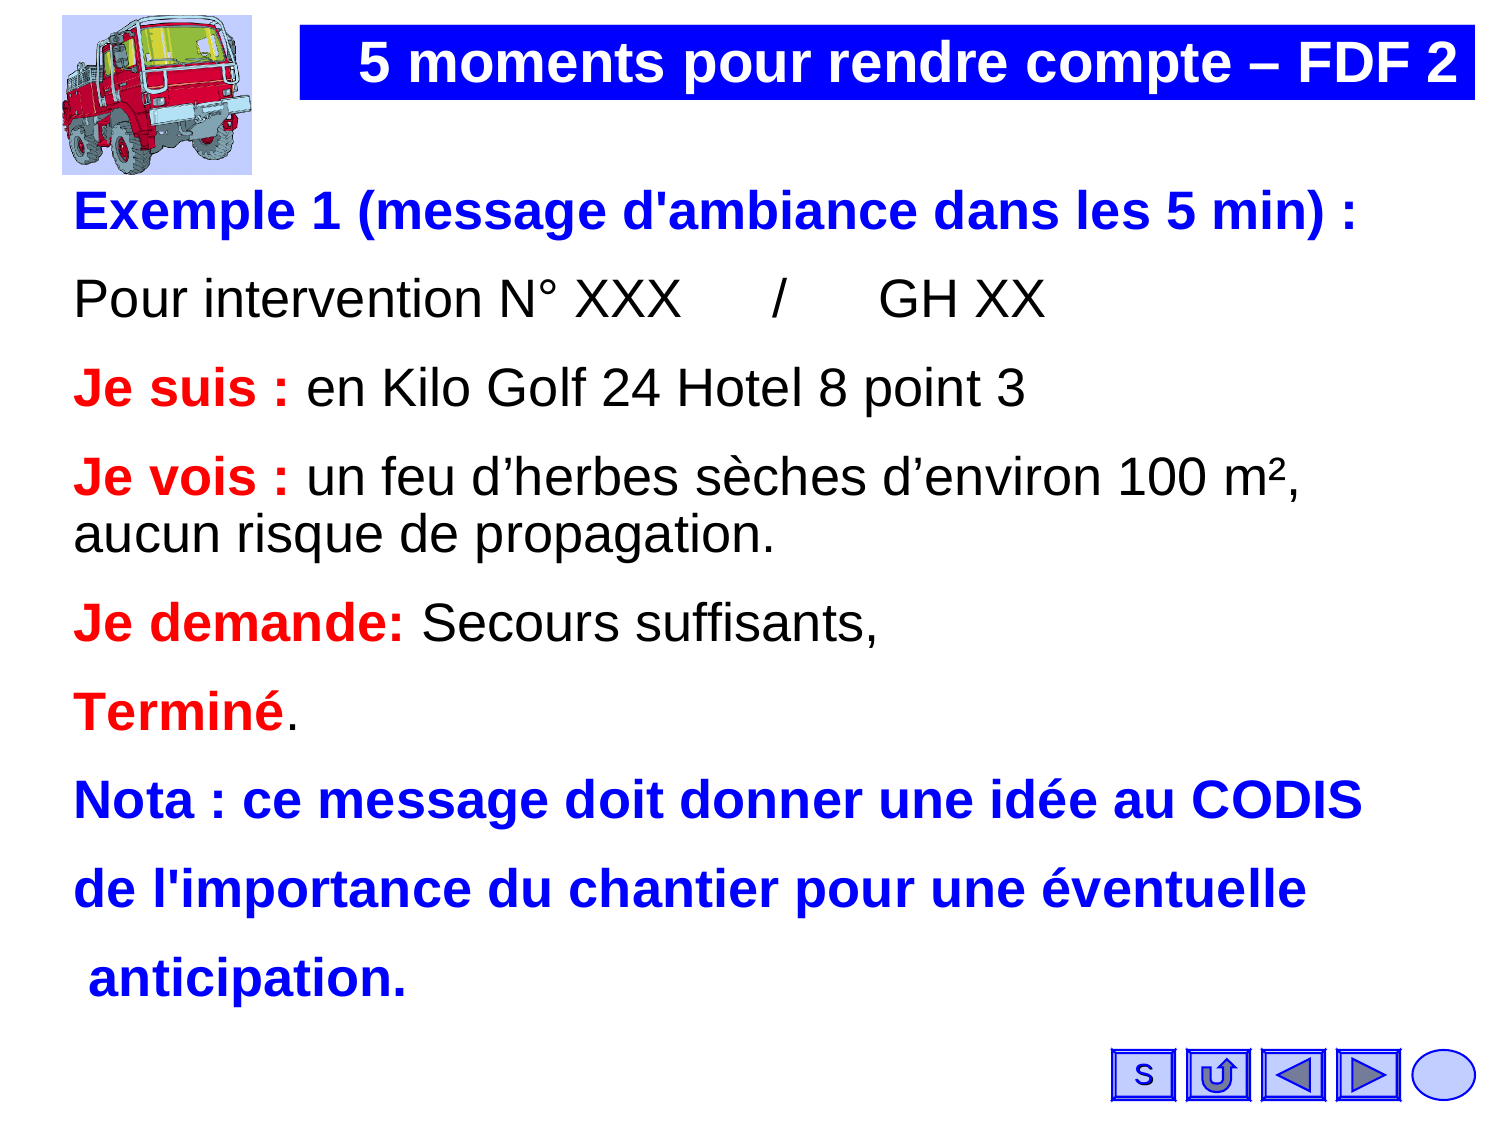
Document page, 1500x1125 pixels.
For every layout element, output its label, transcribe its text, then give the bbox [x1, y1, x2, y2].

text_box [1412, 1049, 1476, 1101]
text_box 5 moments pour rendre compte – FDF 2 [299, 24, 1475, 100]
text_box Exemple 1 (message d'ambiance dans les 5 min) : Pour intervention N° XXX / GH XX Je suis : en Kilo Golf 24 Hotel 8 point 3 Je vois : un feu d’herbes sèches d’environ 100 m², aucun risque de propagation. Je demande: Secours suffisants, Terminé. Nota : ce message doit donner une idée au CODIS de l'importance du chantier pour une éventuelle anticipation. [59, 177, 1477, 900]
